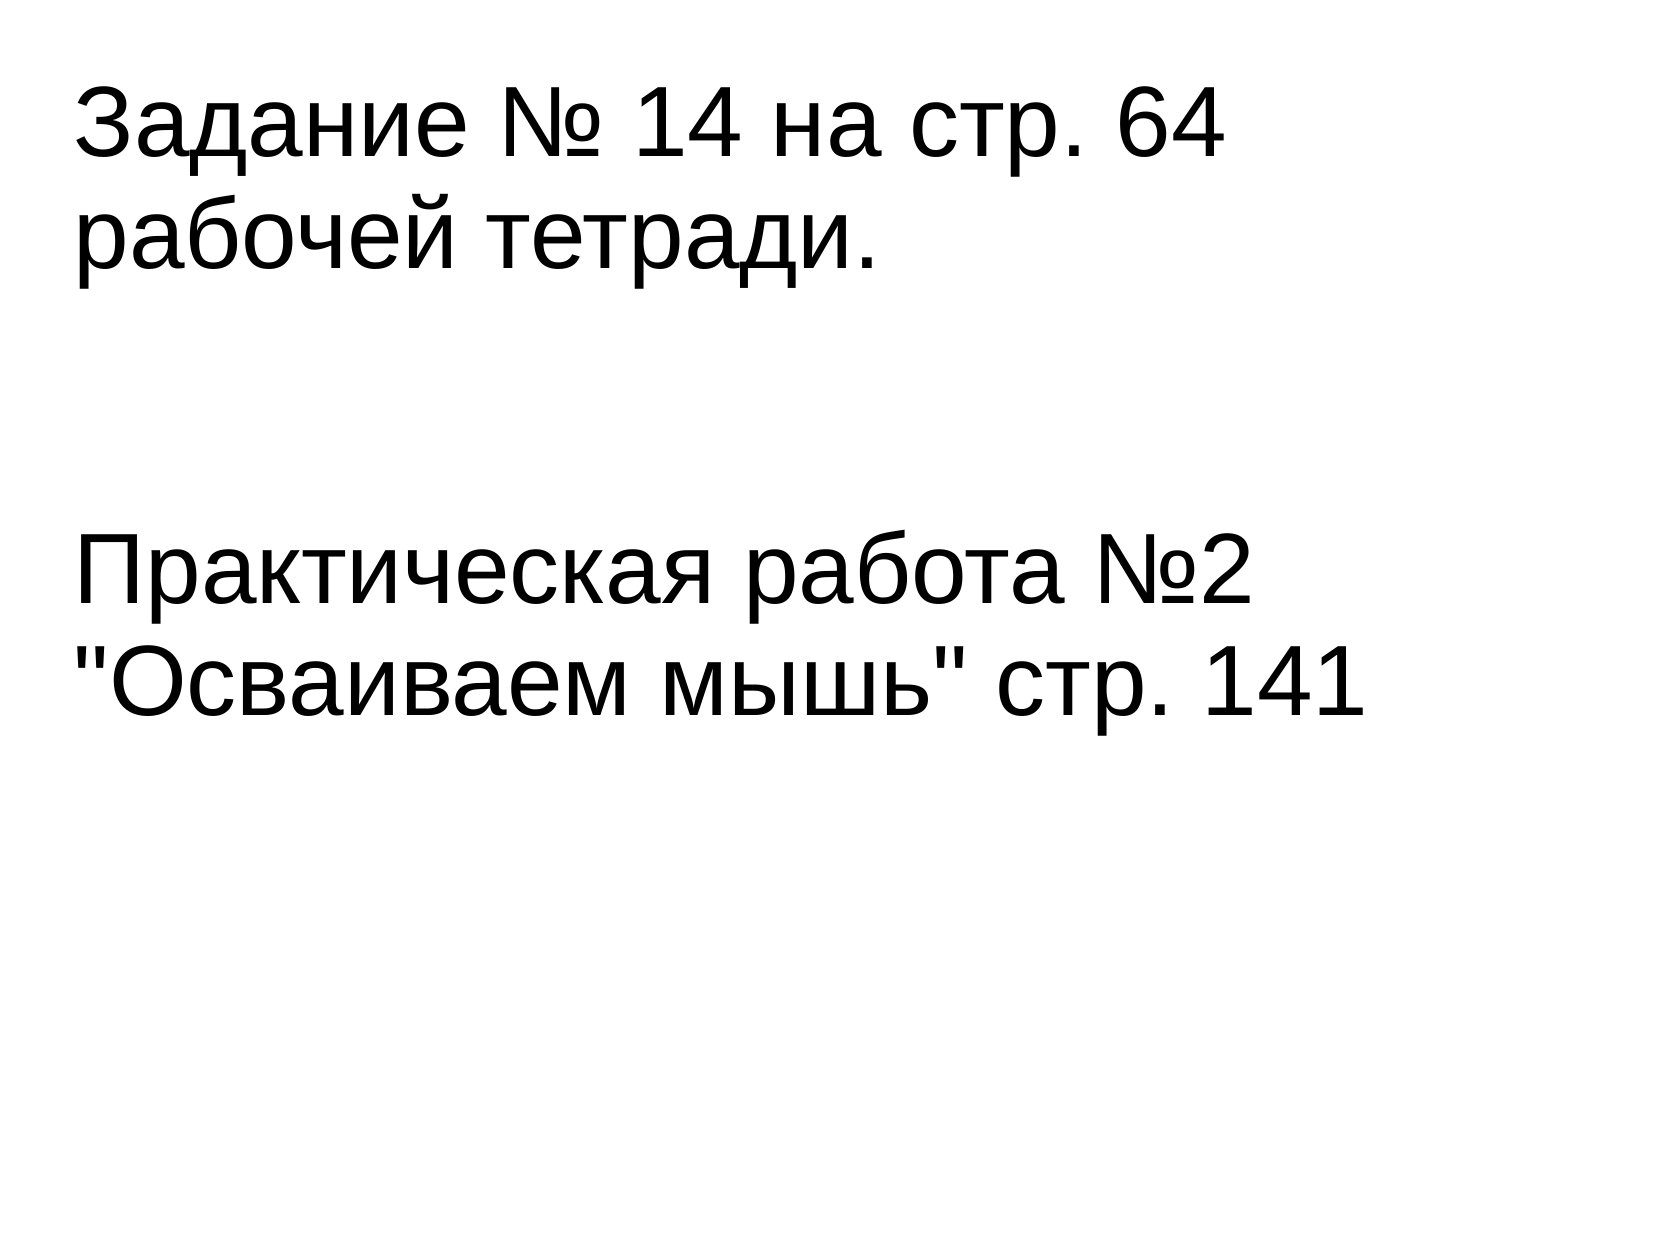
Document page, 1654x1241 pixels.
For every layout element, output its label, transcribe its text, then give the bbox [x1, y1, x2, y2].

text_box Задание № 14 на стр. 64 рабочей тетради. Практическая работа №2 "Осваиваем мышь" стр. 141 [59, 59, 1625, 745]
